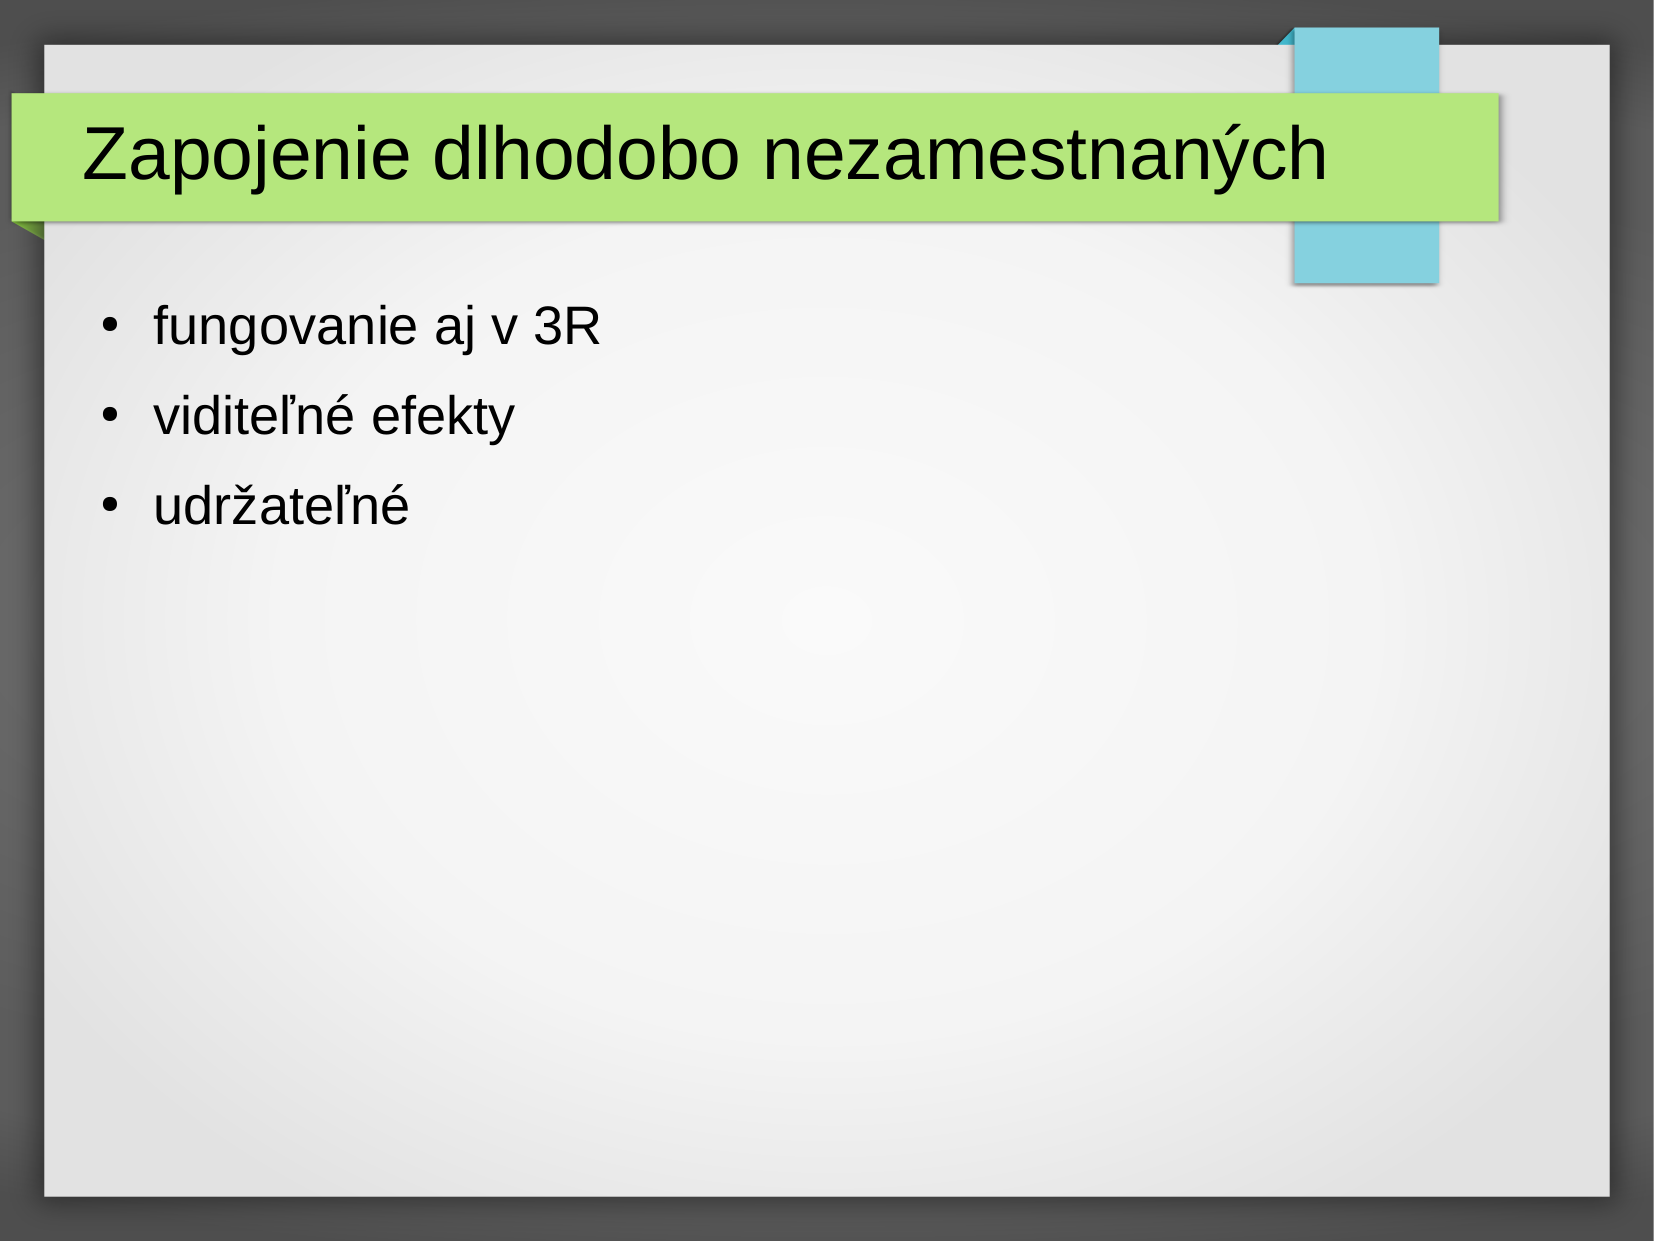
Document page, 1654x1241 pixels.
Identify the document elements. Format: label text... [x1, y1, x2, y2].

list fungovanie aj v 3R viditeľné efekty udržateľné [82, 295, 1571, 1015]
picture [0, 0, 1654, 1241]
title Zapojenie dlhodobo nezamestnaných [82, 94, 1465, 213]
